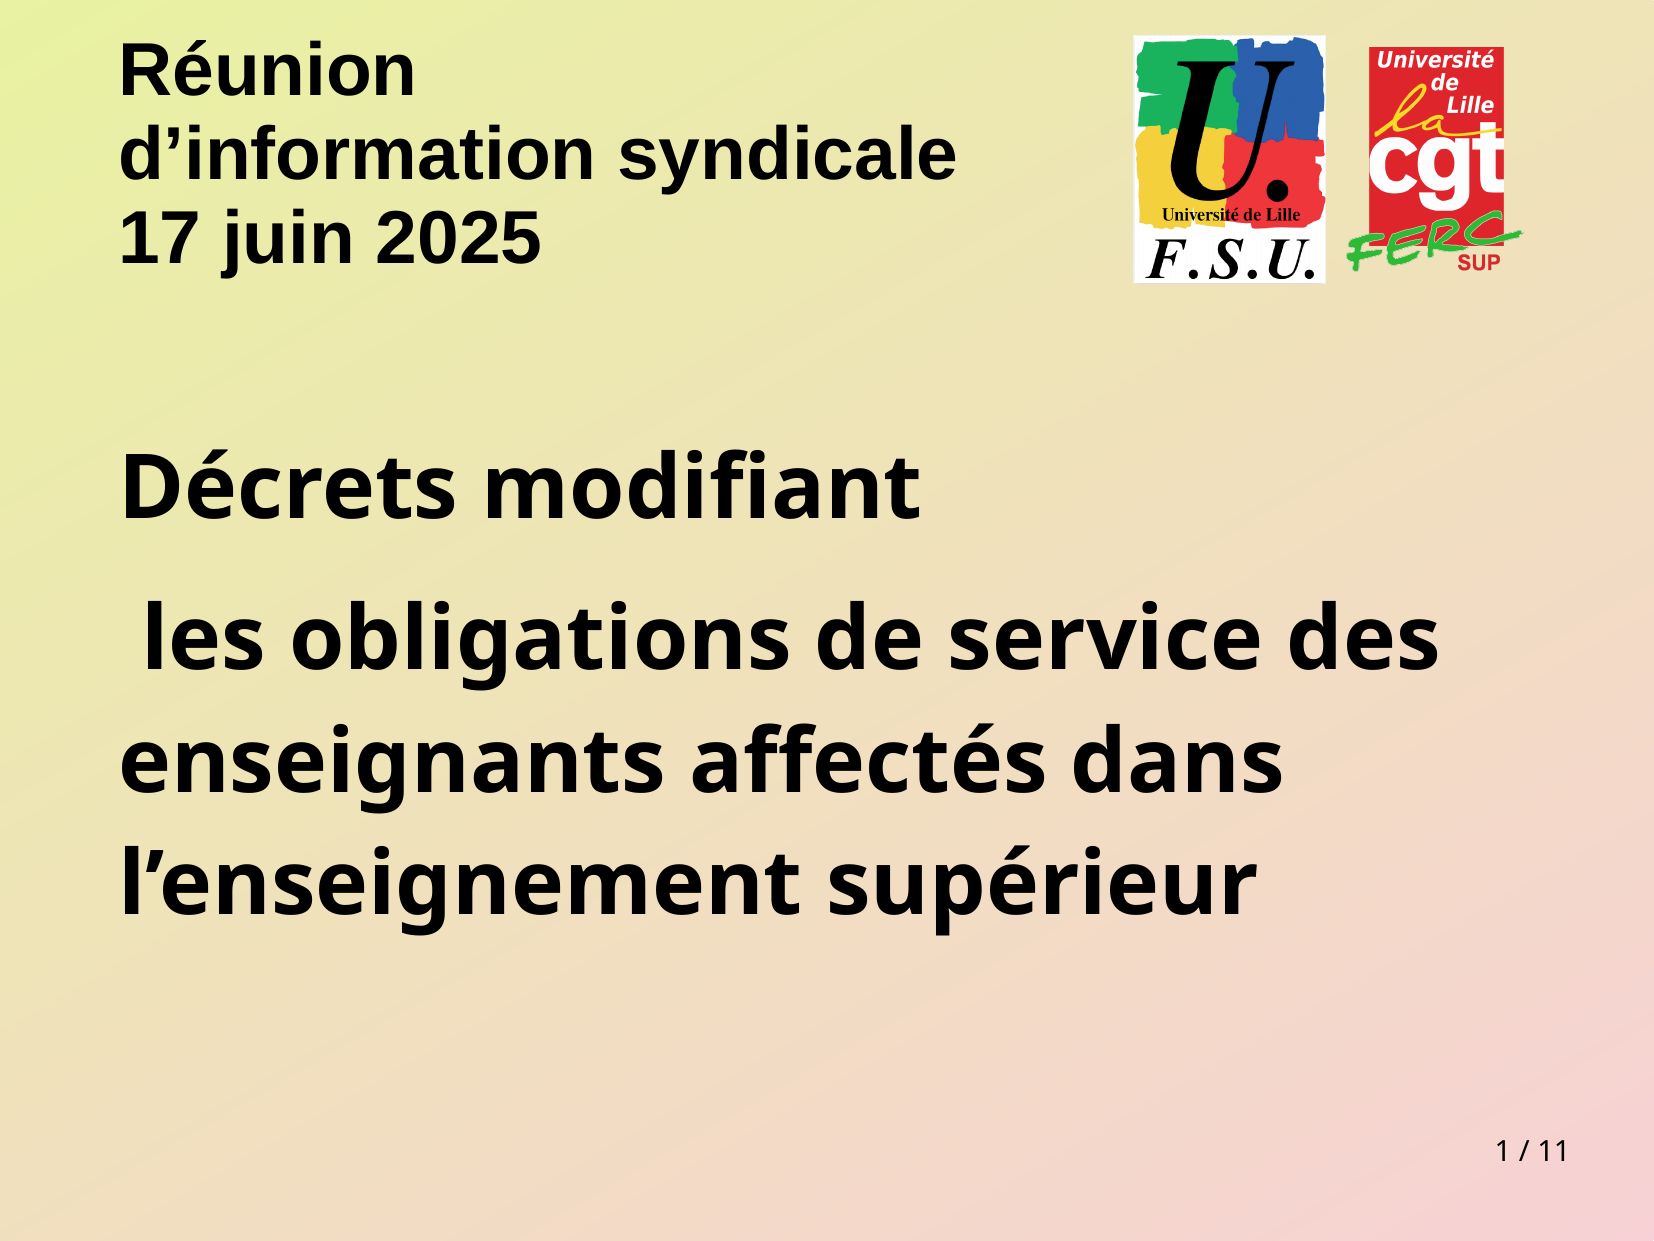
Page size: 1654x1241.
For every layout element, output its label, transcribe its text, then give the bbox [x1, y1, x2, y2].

title Réunion d’information syndicale 17 juin 2025 [118, 27, 1536, 271]
picture [1346, 47, 1524, 272]
picture [1133, 35, 1326, 284]
list Décrets modifiant les obligations de service des enseignants affectés dans l’enseignement supérieur [118, 271, 1536, 1074]
